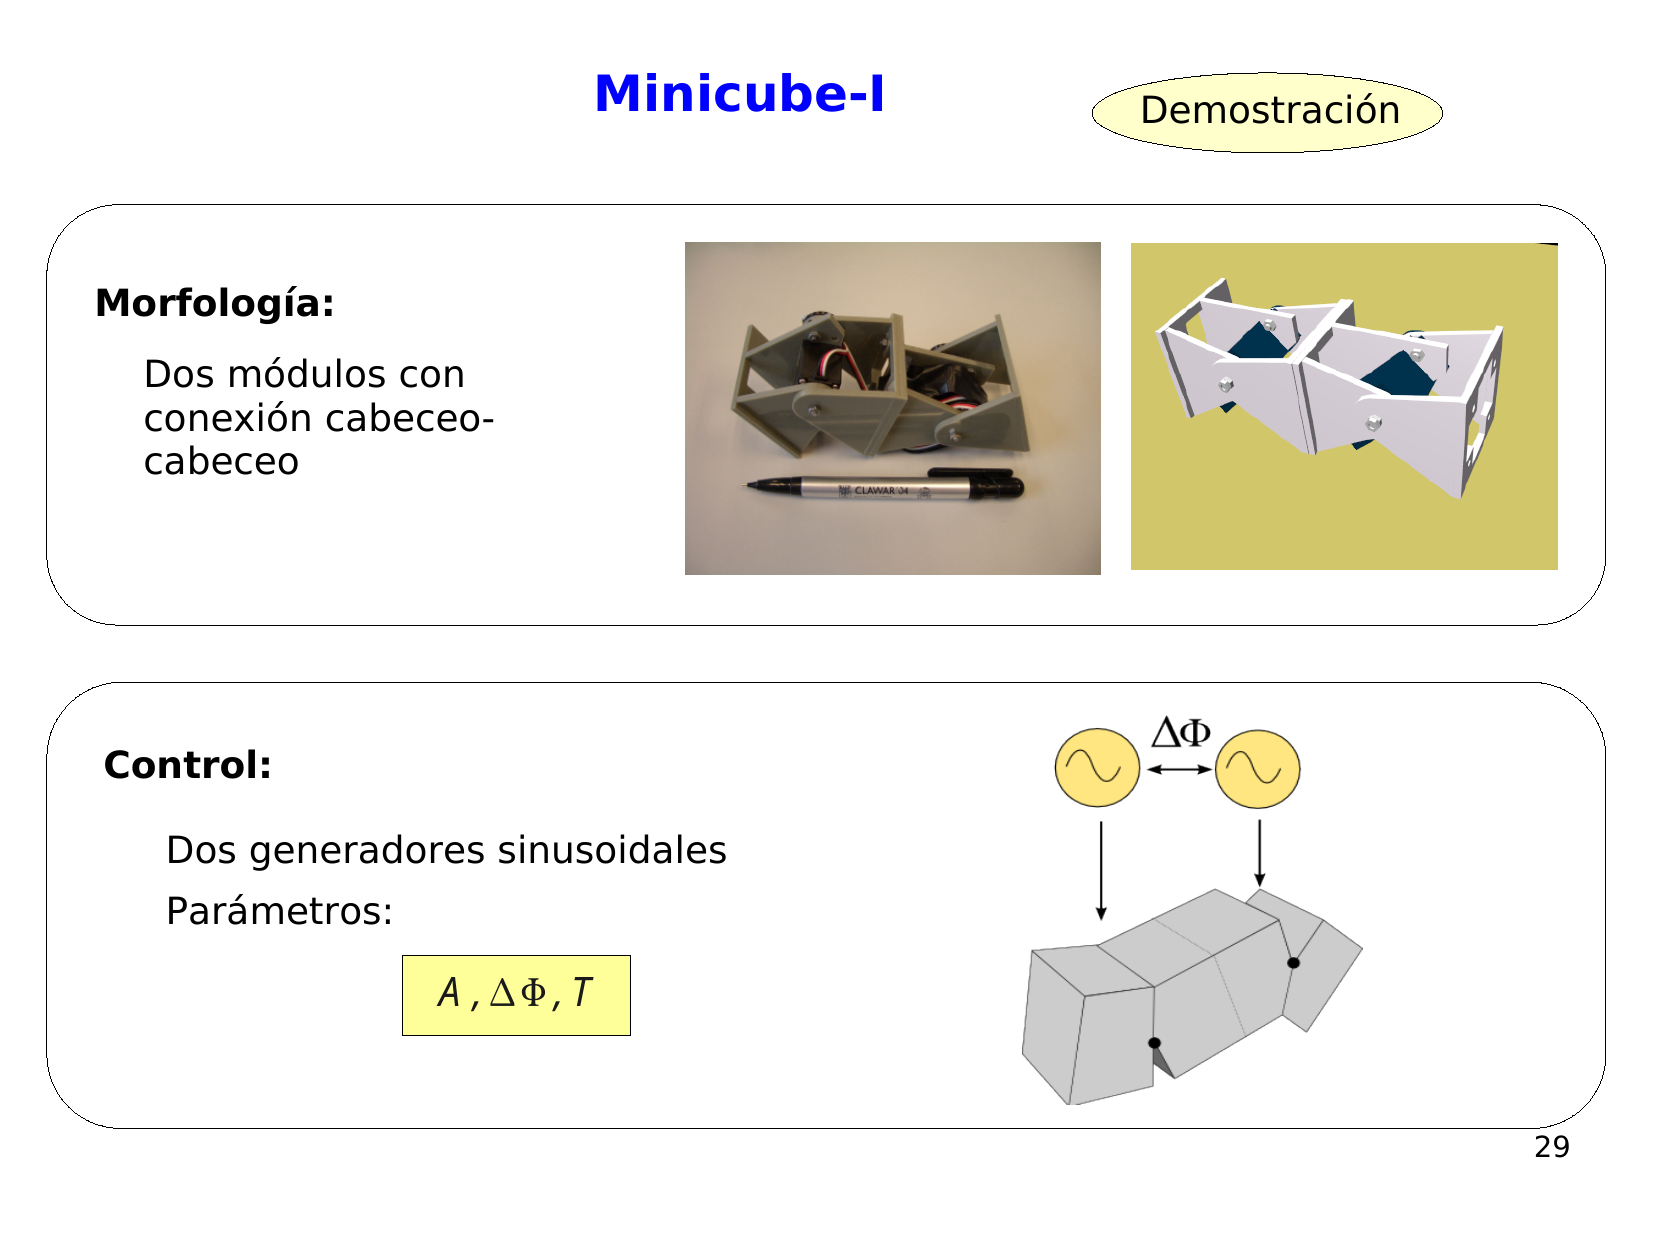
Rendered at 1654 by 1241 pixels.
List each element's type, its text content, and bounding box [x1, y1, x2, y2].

text_box [402, 955, 631, 1036]
picture [1022, 715, 1363, 1105]
text_box Dos módulos con conexión cabeceo-cabeceo [128, 345, 660, 491]
text_box Dos generadores sinusoidales Parámetros: [138, 821, 757, 941]
text_box Morfología: [67, 274, 378, 333]
text_box Minicube-I [578, 57, 903, 131]
text_box [1417, 92, 1443, 134]
text_box [1138, 140, 1397, 153]
text_box Demostración [1125, 81, 1417, 140]
text_box [1092, 89, 1125, 137]
picture [1131, 243, 1558, 570]
text_box [1161, 72, 1374, 81]
chart [426, 968, 604, 1017]
text_box Control: [76, 736, 302, 795]
picture [685, 242, 1101, 575]
